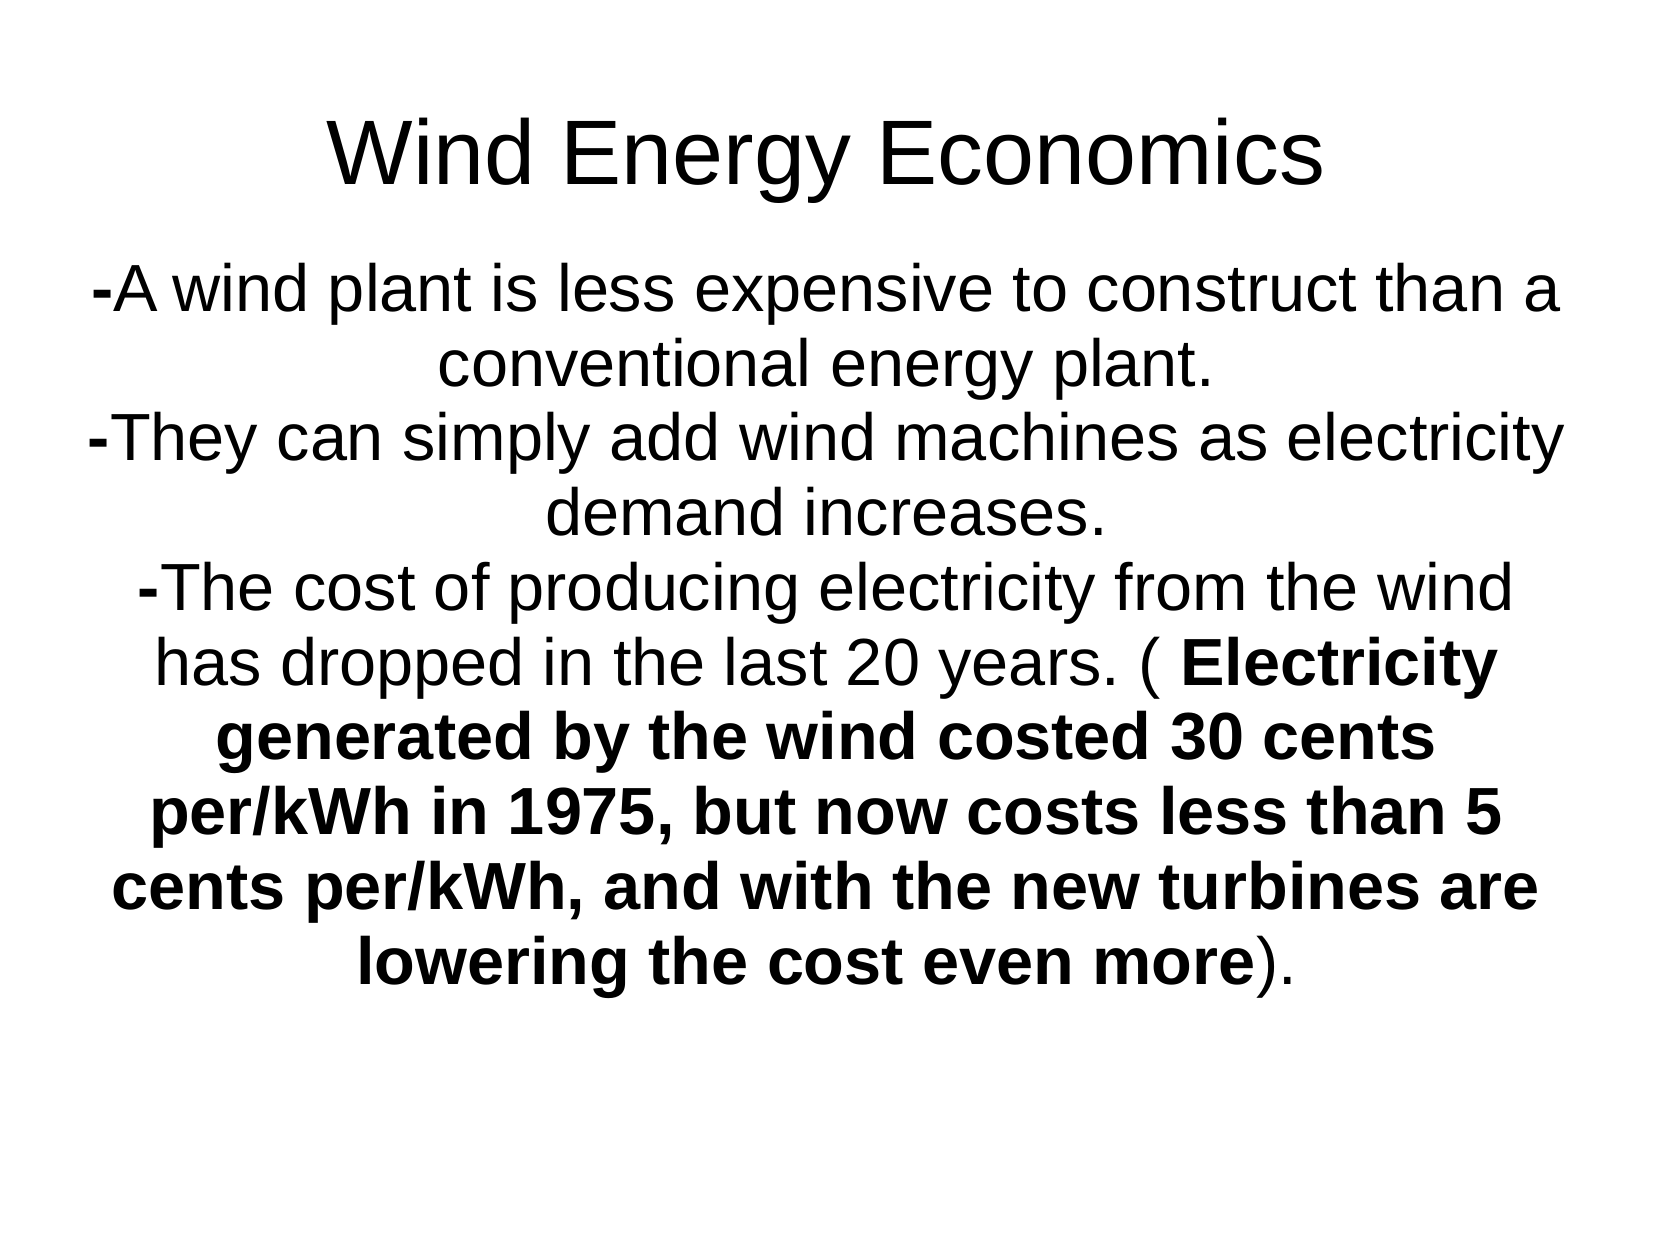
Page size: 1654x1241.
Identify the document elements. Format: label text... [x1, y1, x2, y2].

subtitle -A wind plant is less expensive to construct than a conventional energy plant. -They can simply add wind machines as electricity demand increases. -The cost of producing electricity from the wind has dropped in the last 20 years. ( Electricity generated by the wind costed 30 cents per/kWh in 1975, but now costs less than 5 cents per/kWh, and with the new turbines are lowering the cost even more). [82, 250, 1571, 1149]
title Wind Energy Economics [82, 49, 1571, 250]
